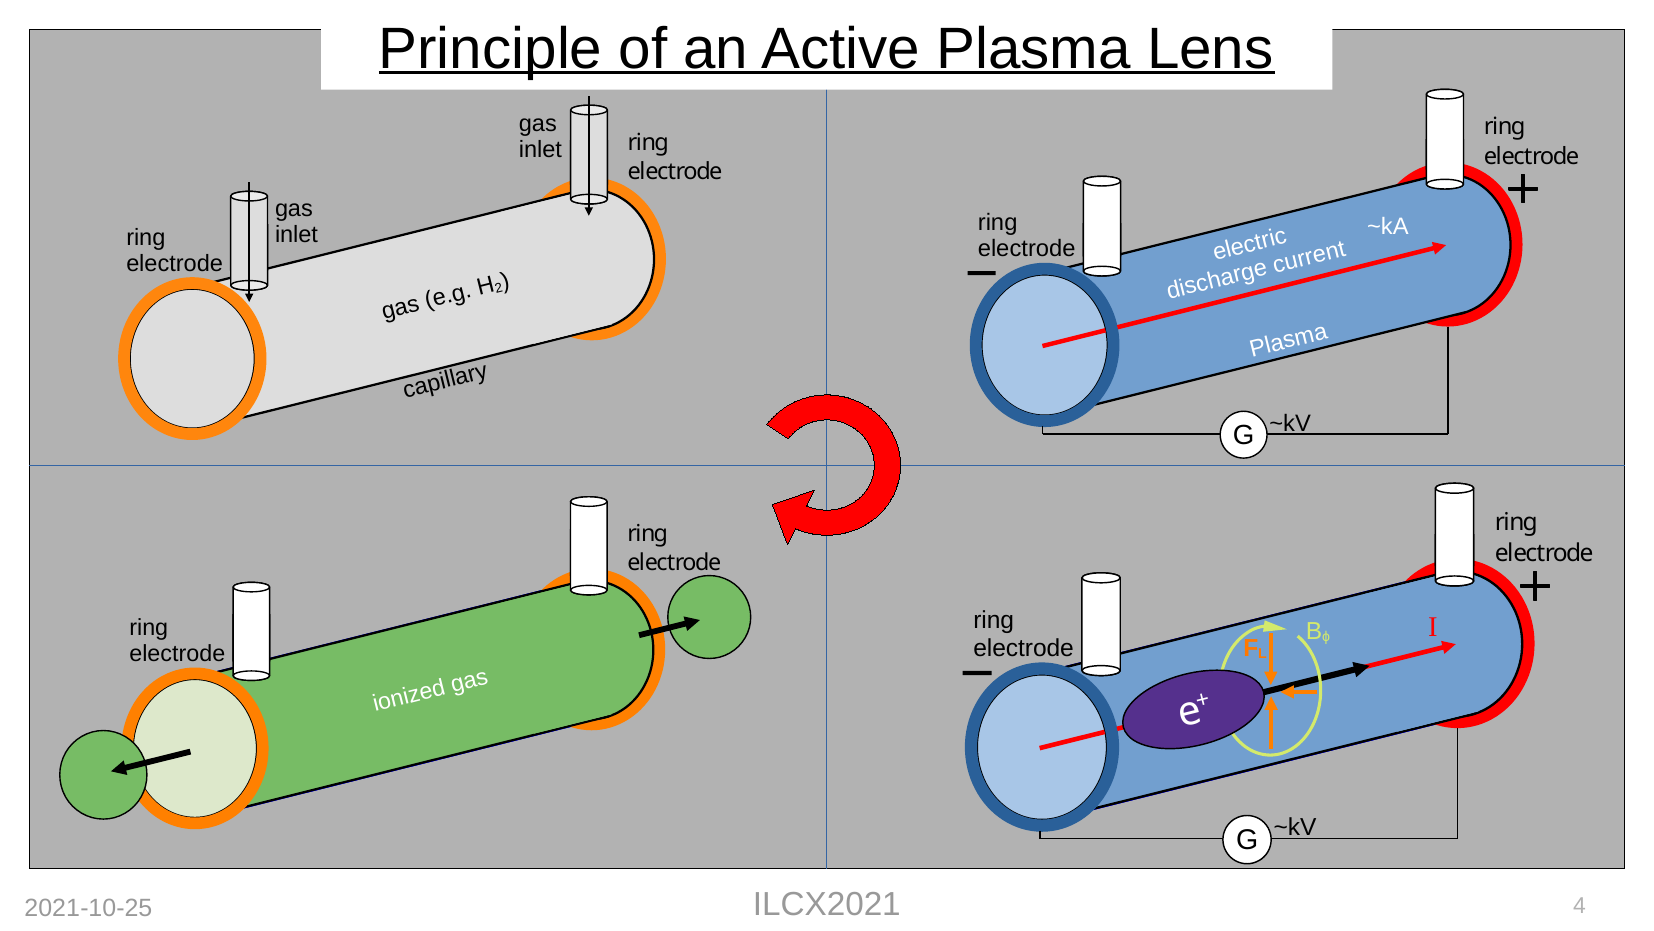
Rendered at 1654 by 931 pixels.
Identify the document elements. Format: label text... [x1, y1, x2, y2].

text_box 2021-10-25 [0, 885, 178, 929]
picture [967, 88, 1586, 459]
picture [118, 95, 728, 441]
picture [59, 496, 752, 830]
text_box ILCX2021 [737, 878, 917, 931]
text_box [29, 29, 1625, 869]
picture [962, 482, 1600, 865]
text_box Principle of an Active Plasma Lens [321, 0, 1333, 90]
text_box <number> [1558, 885, 1654, 927]
